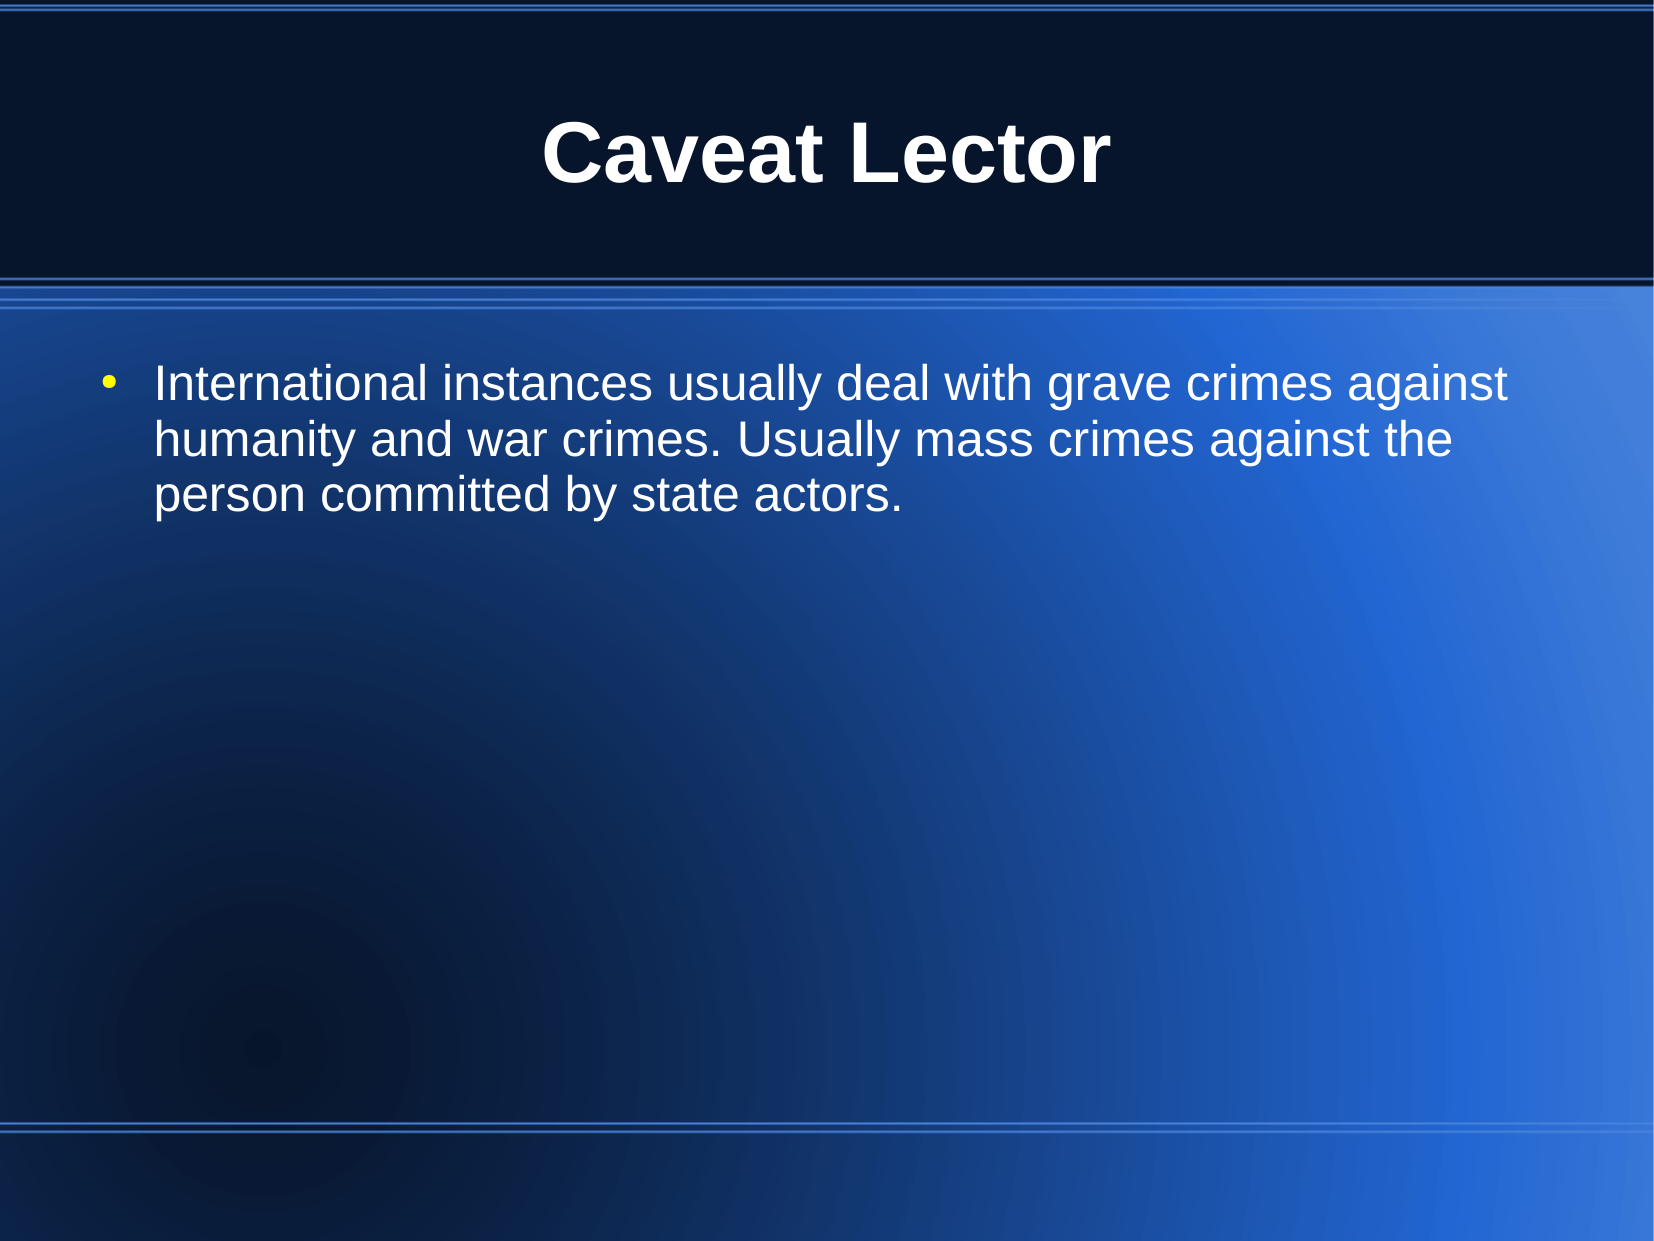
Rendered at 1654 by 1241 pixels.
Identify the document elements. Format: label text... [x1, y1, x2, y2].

title Caveat Lector [82, 49, 1571, 257]
picture [0, 0, 1654, 1241]
list International instances usually deal with grave crimes against humanity and war crimes. Usually mass crimes against the person committed by state actors. [82, 355, 1571, 1058]
